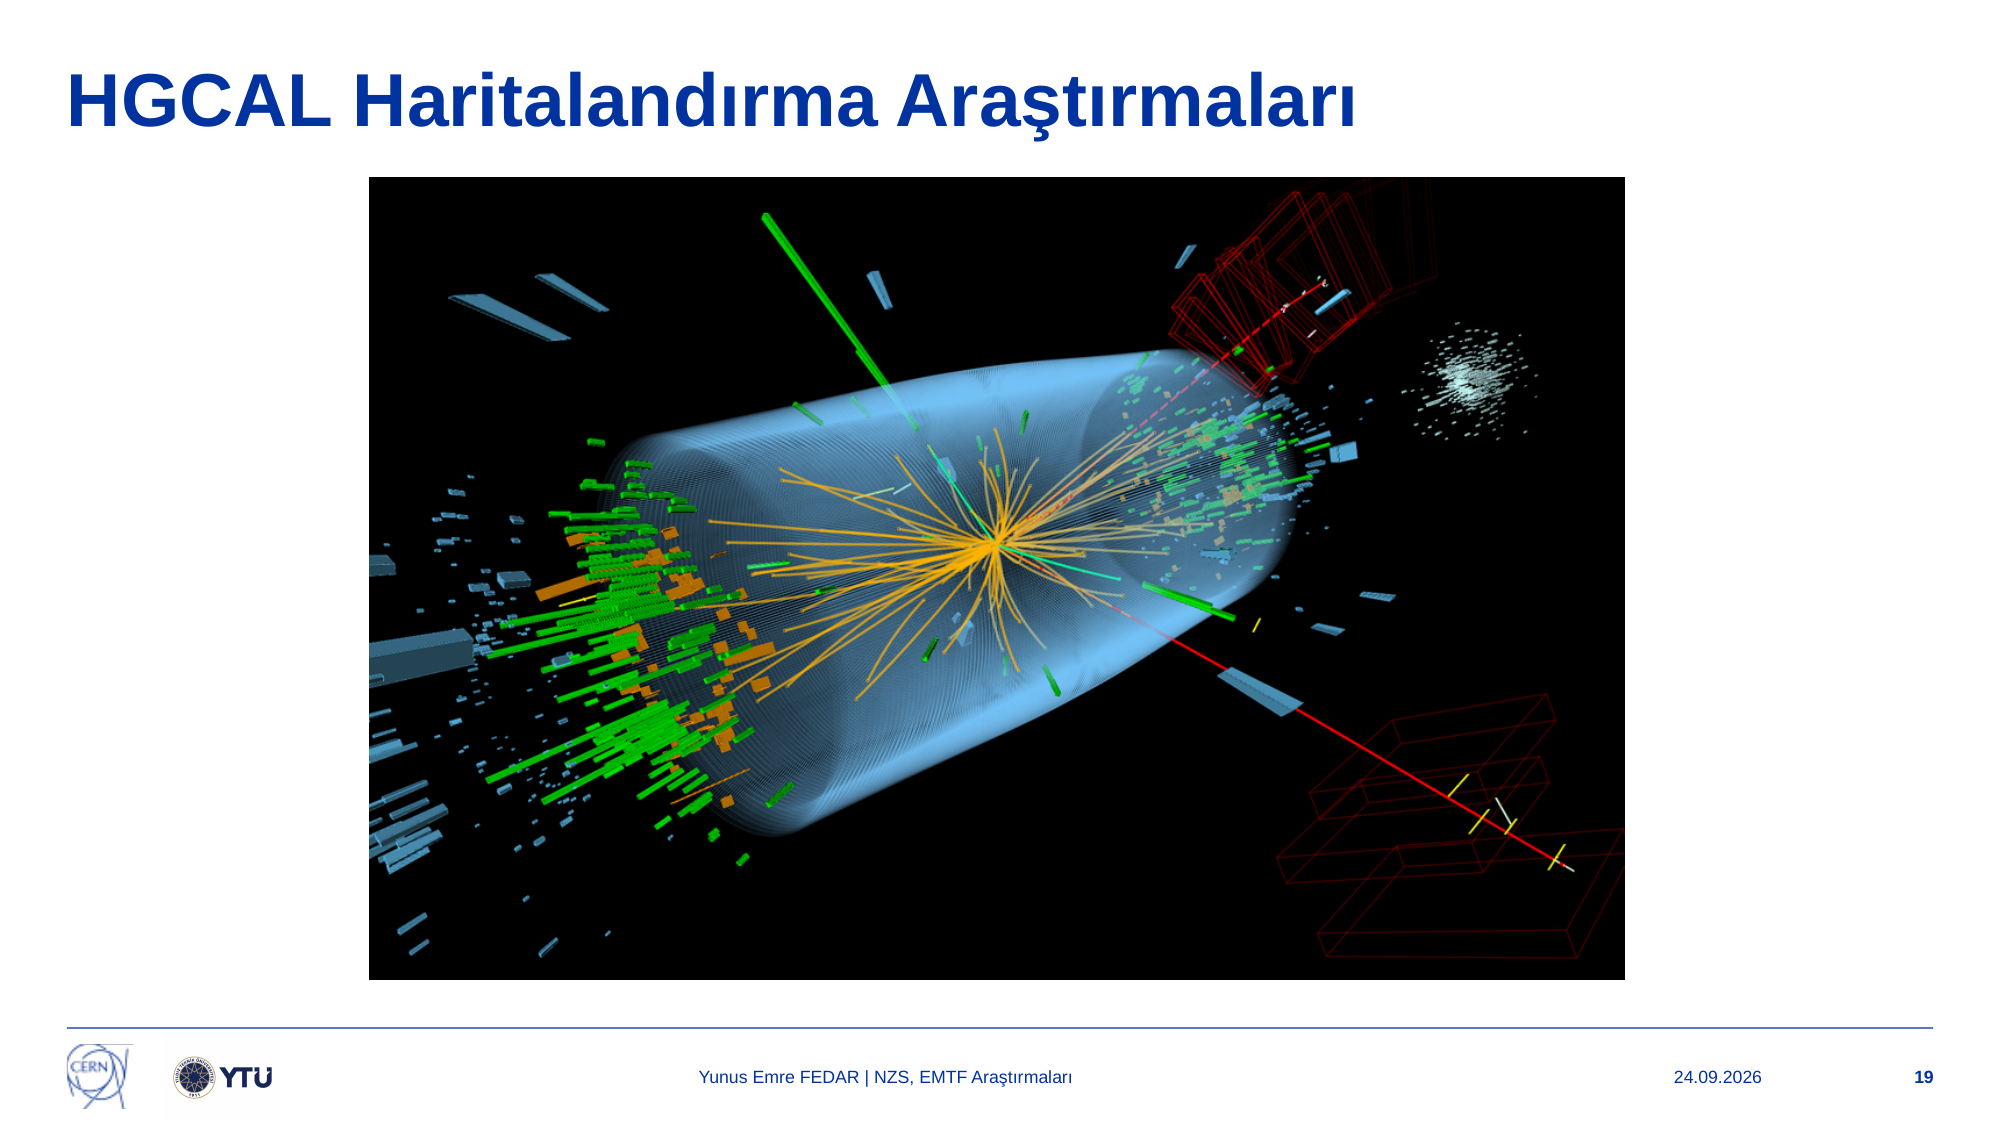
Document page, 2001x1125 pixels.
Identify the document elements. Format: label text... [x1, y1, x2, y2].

picture [163, 1033, 282, 1123]
slide_number 24.12.2024 [1496, 1046, 1762, 1107]
slide_number <number> [1822, 1046, 1934, 1107]
picture [369, 177, 1625, 980]
title HGCAL Haritalandırma Araştırmaları [66, 61, 1933, 237]
text_box Yunus Emre FEDAR | NZS, EMTF Araştırmaları [698, 1046, 1402, 1107]
